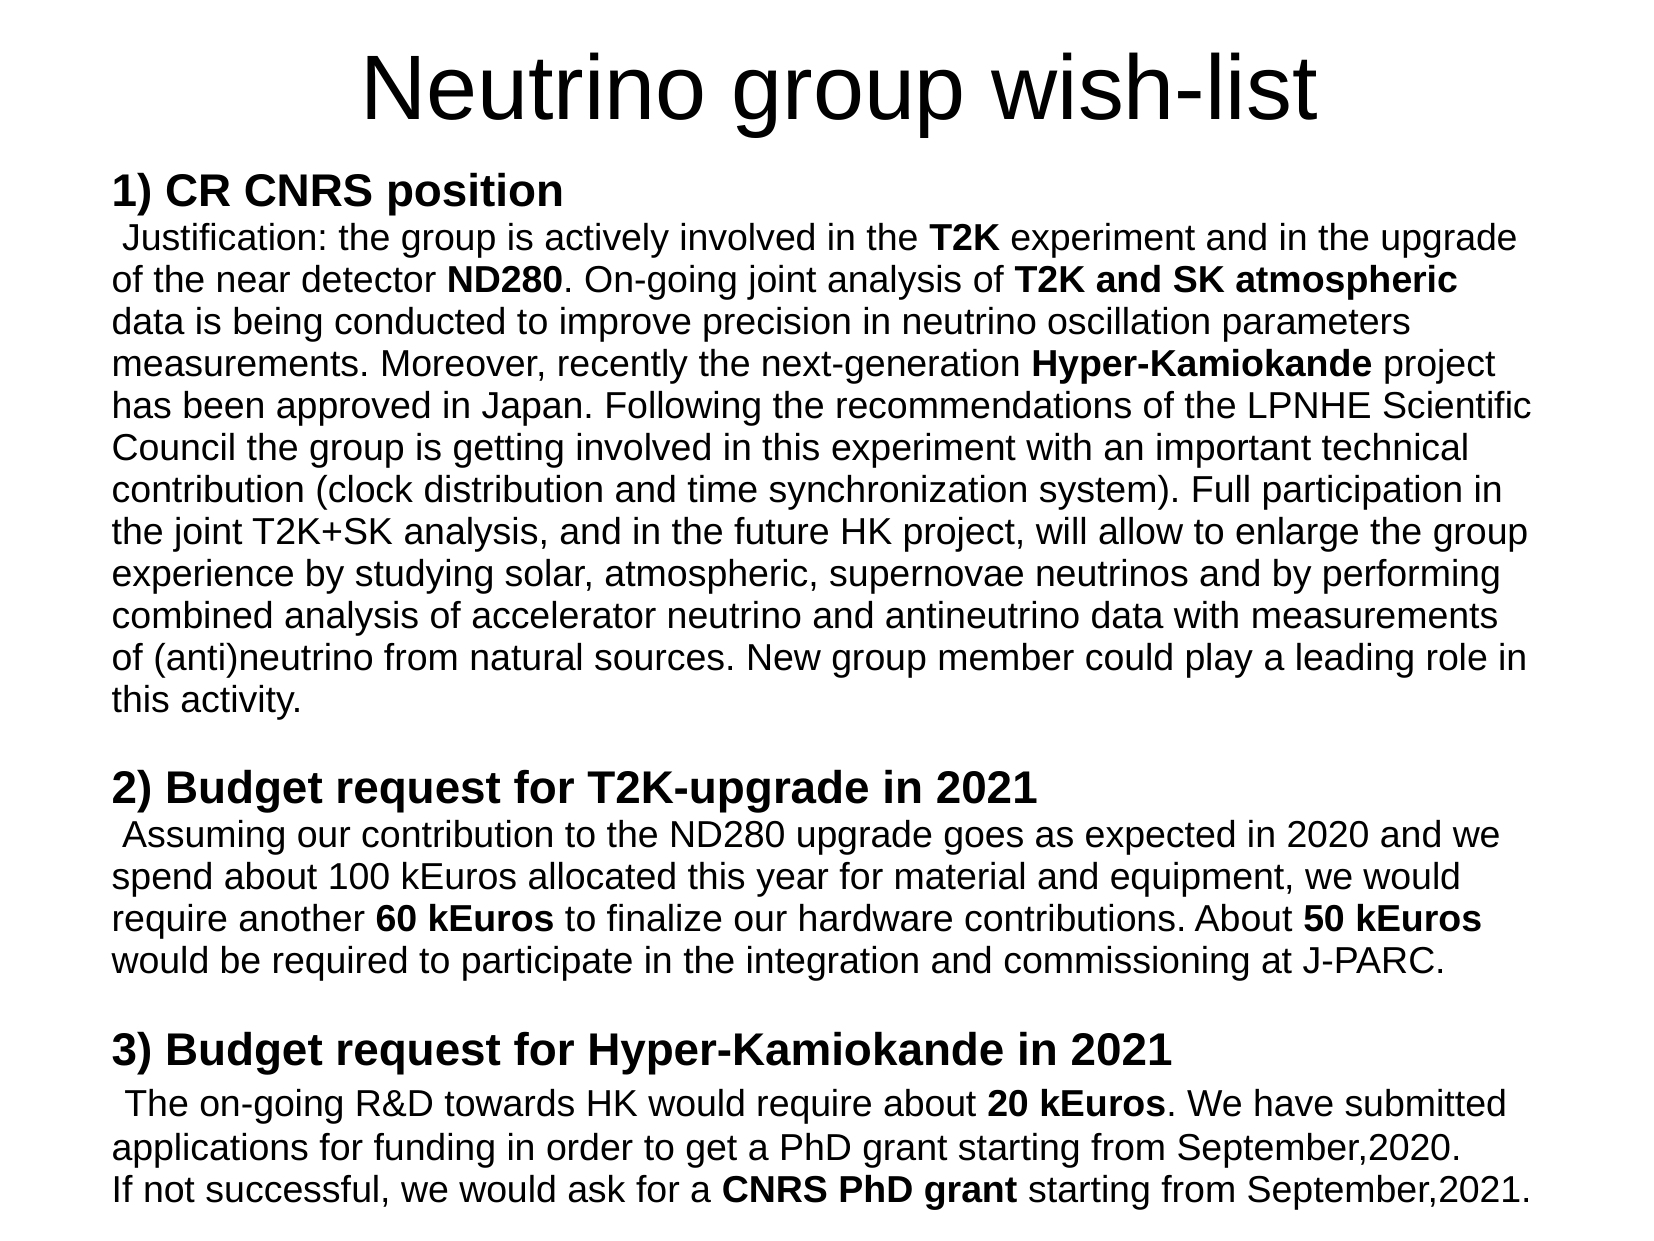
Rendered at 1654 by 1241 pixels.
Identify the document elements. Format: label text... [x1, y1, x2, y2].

text_box 1) CR CNRS position Justification: the group is actively involved in the T2K experiment and in the upgrade of the near detector ND280. On-going joint analysis of T2K and SK atmospheric data is being conducted to improve precision in neutrino oscillation parameters measurements. Moreover, recently the next-generation Hyper-Kamiokande project has been approved in Japan. Following the recommendations of the LPNHE Scientific Council the group is getting involved in this experiment with an important technical contribution (clock distribution and time synchronization system). Full participation in the joint T2K+SK analysis, and in the future HK project, will allow to enlarge the group experience by studying solar, atmospheric, supernovae neutrinos and by performing combined analysis of accelerator neutrino and antineutrino data with measurements of (anti)neutrino from natural sources. New group member could play a leading role in this activity. 2) Budget request for T2K-upgrade in 2021 Assuming our contribution to the ND280 upgrade goes as expected in 2020 and we spend about 100 kEuros allocated this year for material and equipment, we would require another 60 kEuros to finalize our hardware contributions. About 50 kEuros would be required to participate in the integration and commissioning at J-PARC. 3) Budget request for Hyper-Kamiokande in 2021 The on-going R&D towards HK would require about 20 kEuros. We have submitted applications for funding in order to get a PhD grant starting from September,2020. If not successful, we would ask for a CNRS PhD grant starting from September,2021. [96, 157, 1552, 1218]
title Neutrino group wish-list [82, 0, 1571, 192]
